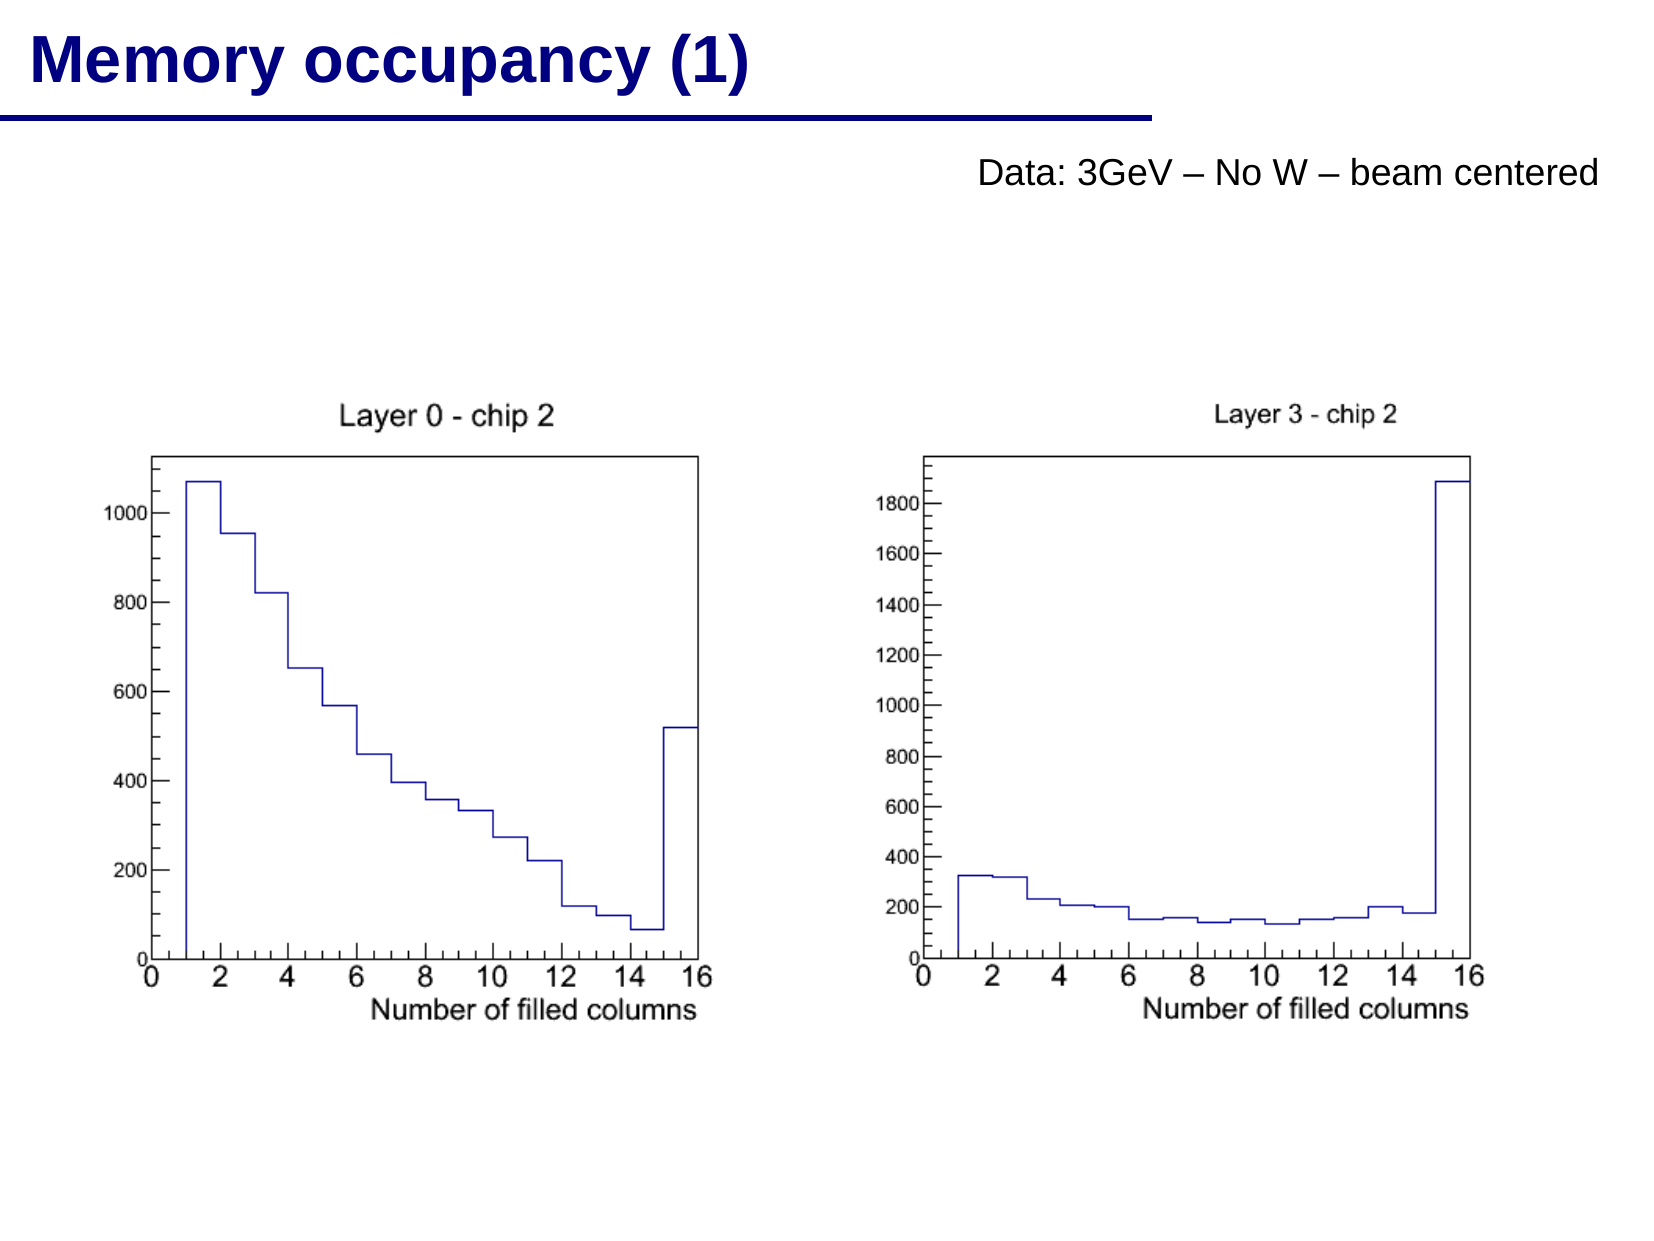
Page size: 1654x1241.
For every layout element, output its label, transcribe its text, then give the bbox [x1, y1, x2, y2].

picture [84, 395, 768, 1023]
title Memory occupancy (1) [29, 0, 1625, 119]
picture [856, 395, 1540, 1022]
text_box Data: 3GeV – No W – beam centered [962, 143, 1642, 201]
